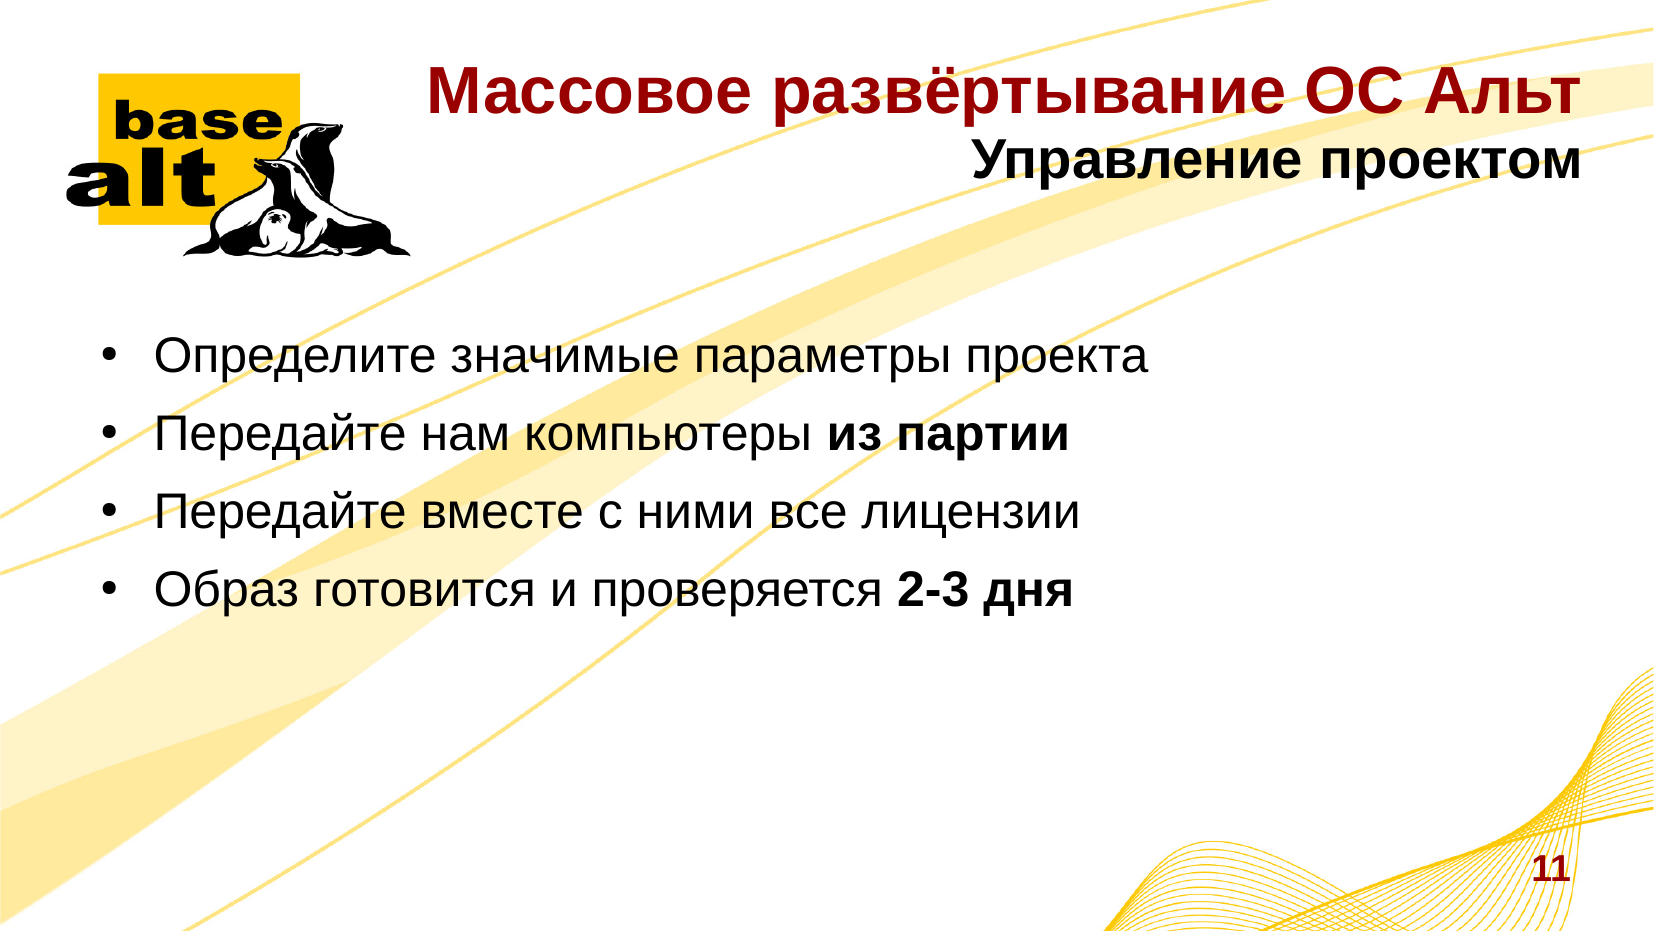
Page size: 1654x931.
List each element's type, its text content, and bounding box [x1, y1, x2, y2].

picture [0, 0, 1654, 931]
title Массовое развёртывание ОС Альт Управление проектом [372, 39, 1583, 204]
list Определите значимые параметры проекта Передайте нам компьютеры из партии Передайте вместе с ними все лицензии Образ готовится и проверяется 2-3 дня [82, 327, 1571, 727]
